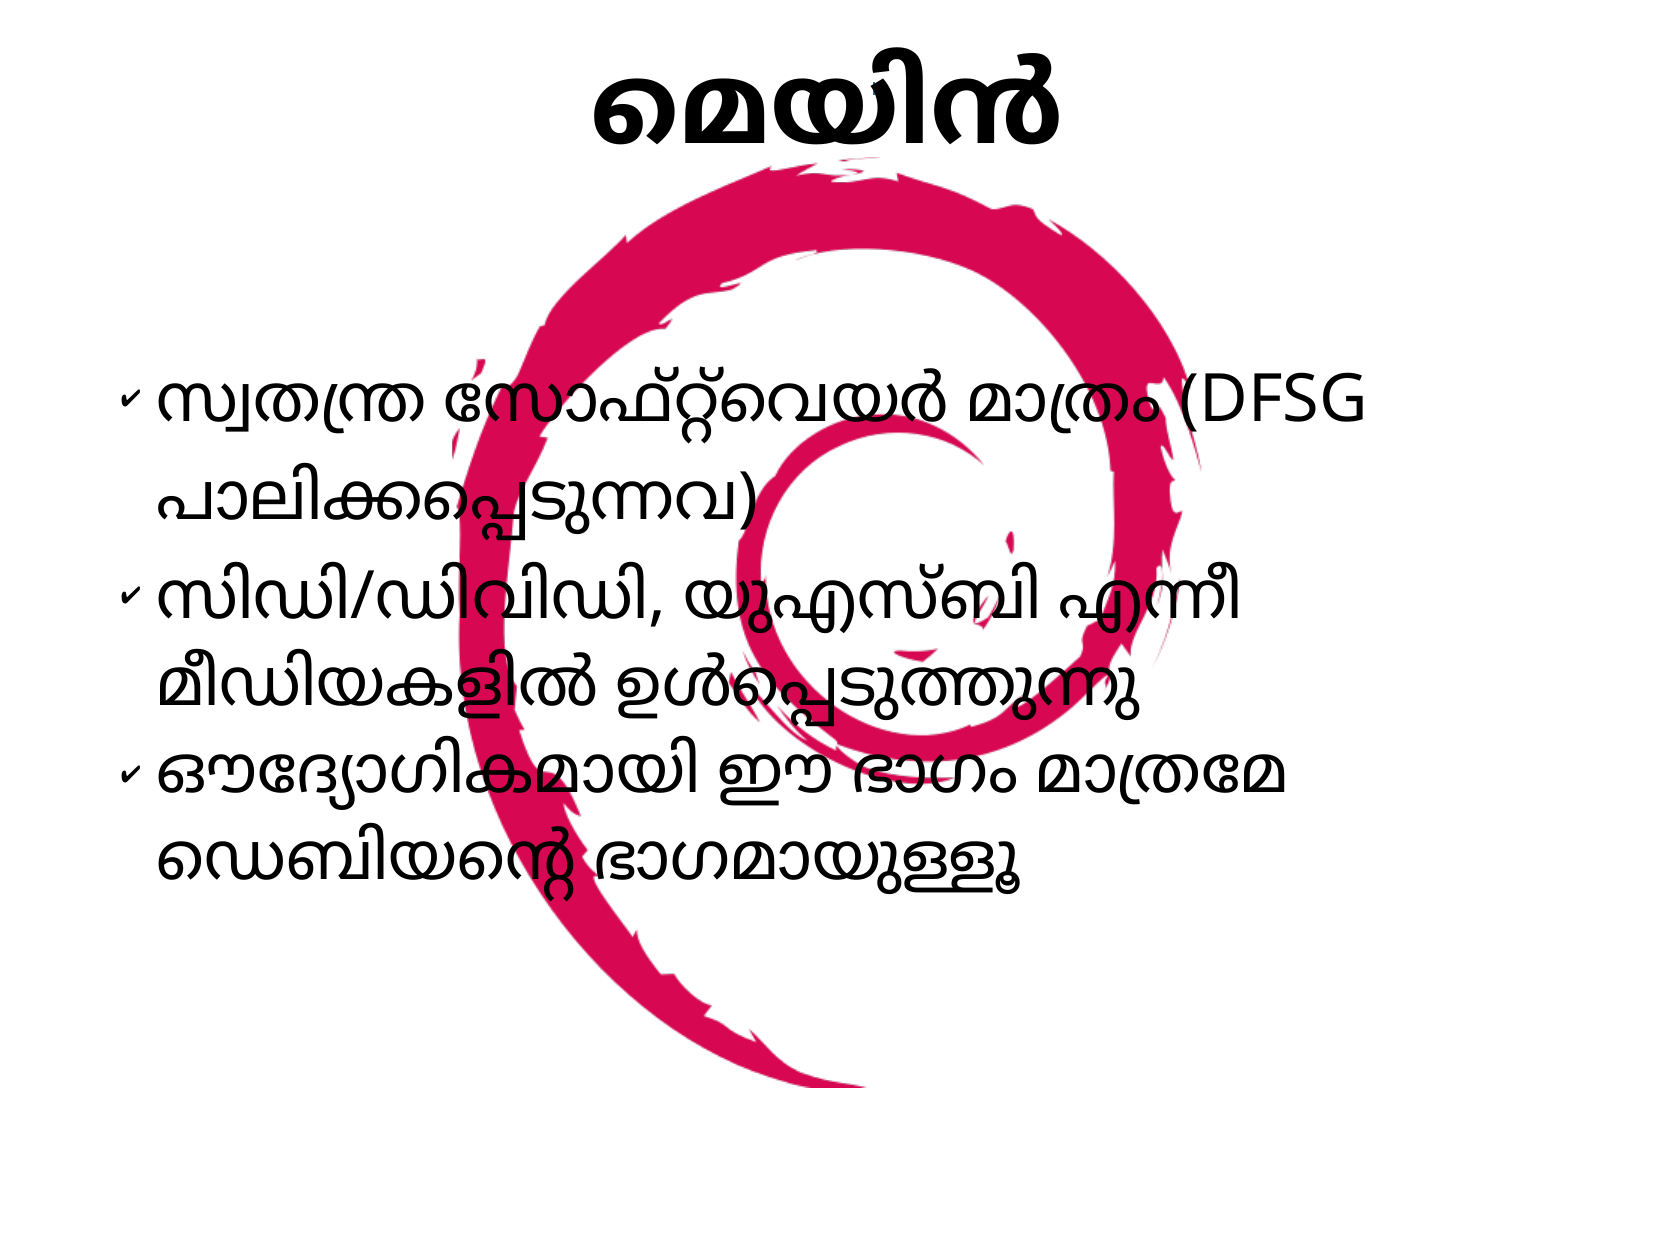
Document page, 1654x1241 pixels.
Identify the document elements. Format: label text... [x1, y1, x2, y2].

picture [0, 157, 1654, 1088]
text_box സ്വതന്ത്ര സോഫ്റ്റ്‌വെയര്‍ മാത്രം (DFSG പാലിക്കപ്പെടുന്നവ) സിഡി/ഡിവിഡി, യുഎസ്ബി എന്നീ മീഡിയകളില്‍ ഉള്‍പ്പെടുത്തുന്നു ഔദ്യോഗികമായി ഈ ഭാഗം മാത്രമേ ഡെബിയന്റെ ഭാഗമായുള്ളൂ [106, 342, 1465, 843]
text_box മെയിന്‍ [94, 35, 1560, 331]
